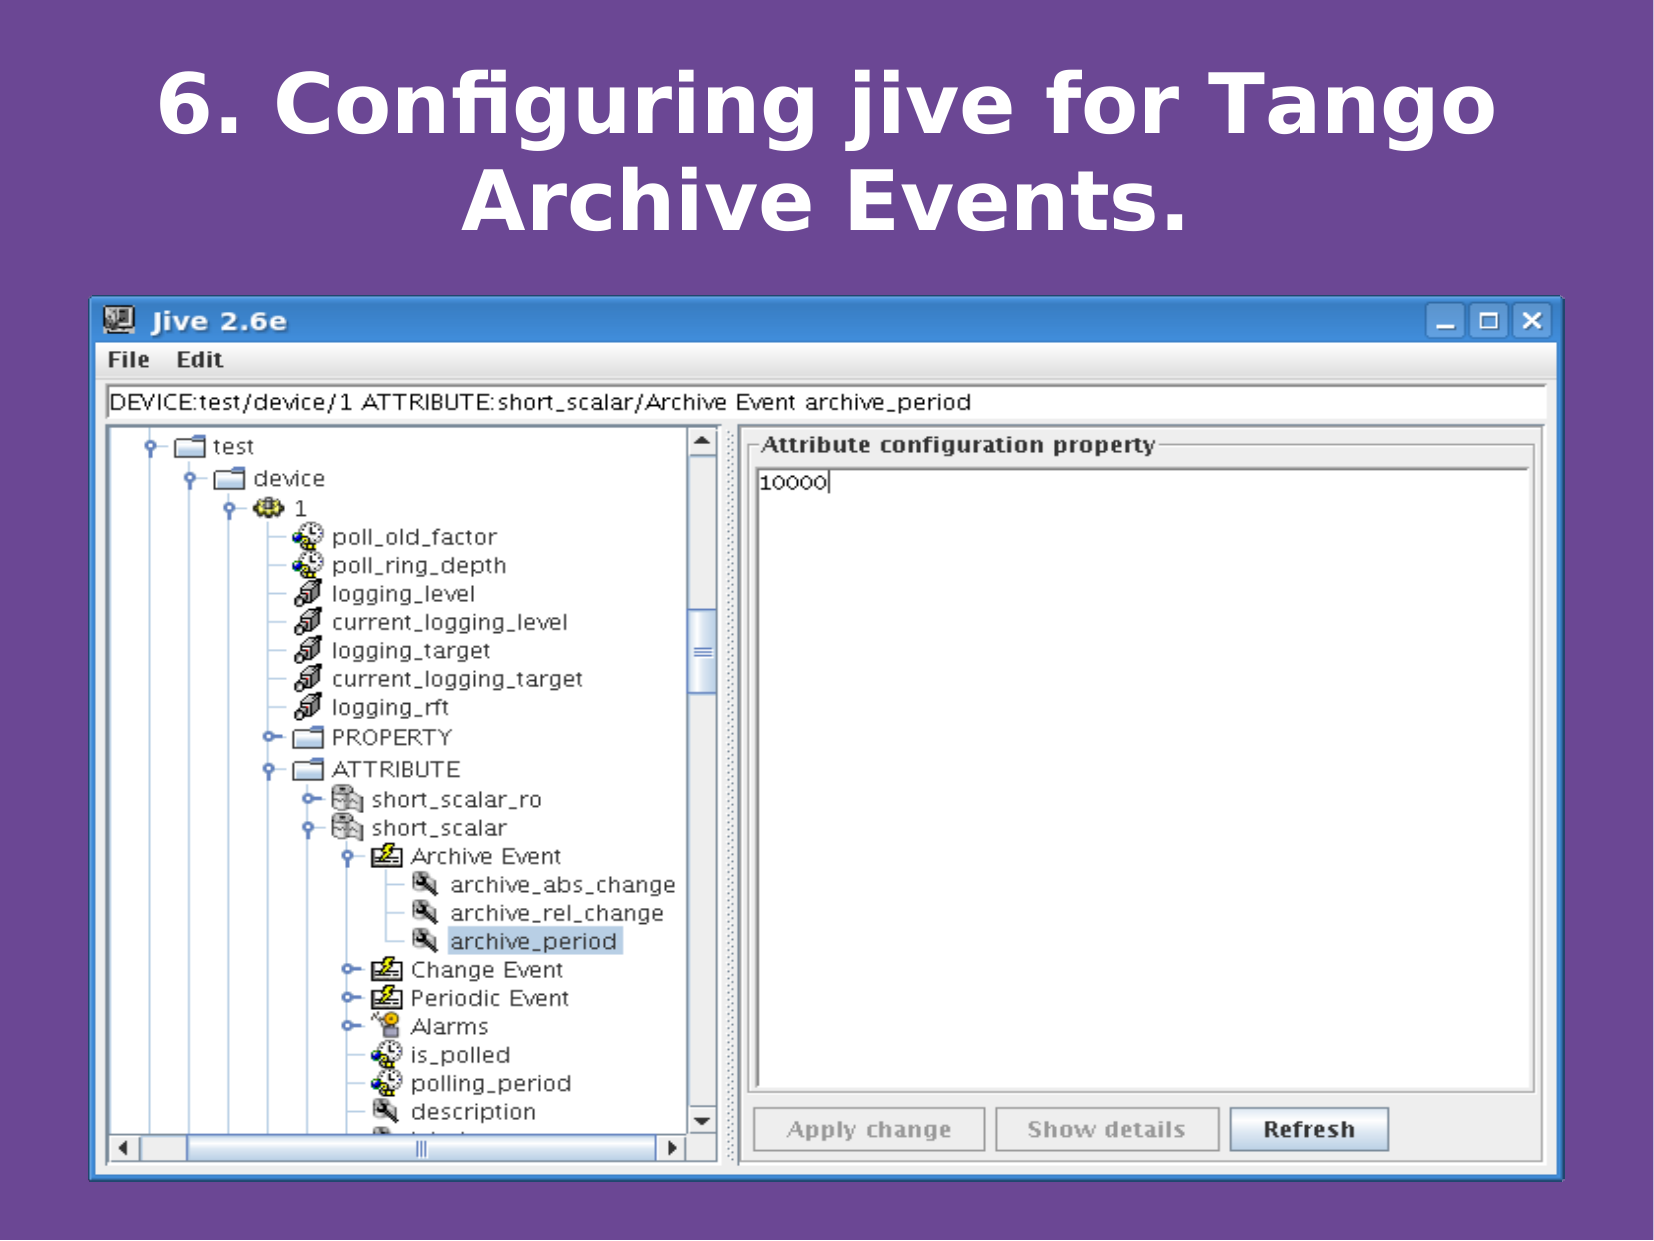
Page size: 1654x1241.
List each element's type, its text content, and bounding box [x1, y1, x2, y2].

picture [88, 295, 1565, 1182]
title 6. Configuring jive for Tango Archive Events. [82, 49, 1571, 257]
